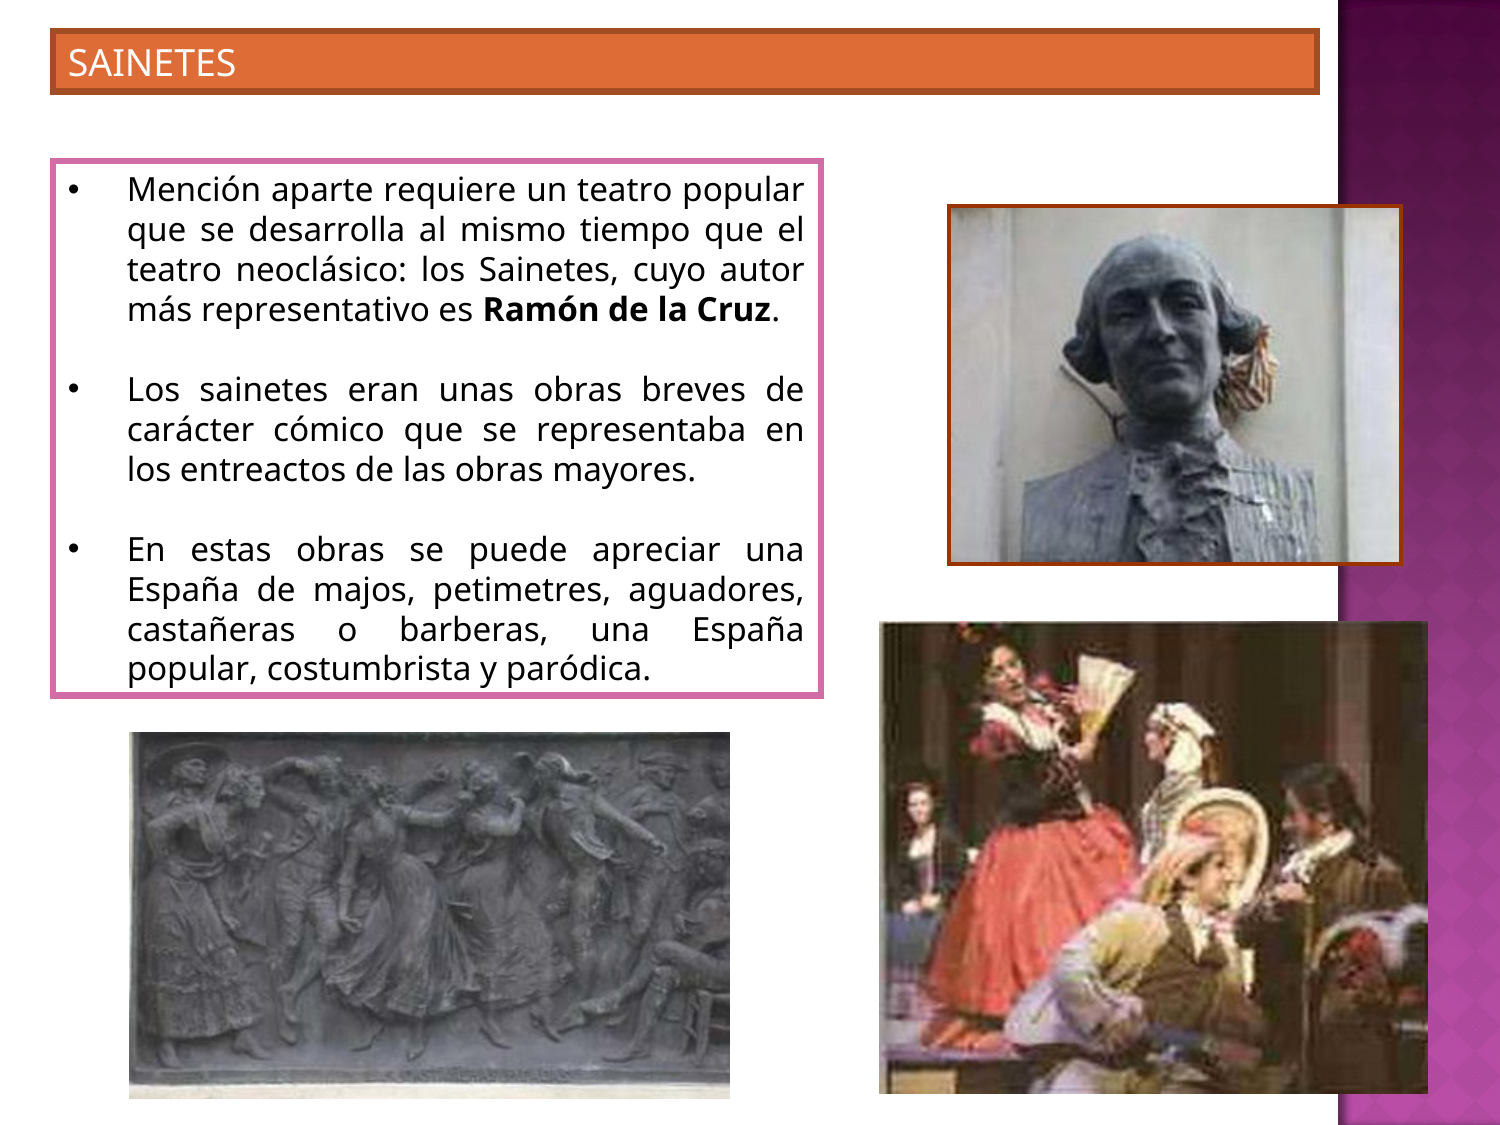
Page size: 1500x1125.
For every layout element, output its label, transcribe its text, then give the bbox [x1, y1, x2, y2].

text_box Mención aparte requiere un teatro popular que se desarrolla al mismo tiempo que el teatro neoclásico: los Sainetes, cuyo autor más representativo es Ramón de la Cruz. Los sainetes eran unas obras breves de carácter cómico que se representaba en los entreactos de las obras mayores. En estas obras se puede apreciar una España de majos, petimetres, aguadores, castañeras o barberas, una España popular, costumbrista y paródica. [53, 160, 821, 696]
text_box SAINETES [53, 30, 1317, 92]
picture [879, 0, 1500, 1125]
picture [950, 208, 1399, 563]
picture [129, 732, 745, 1099]
